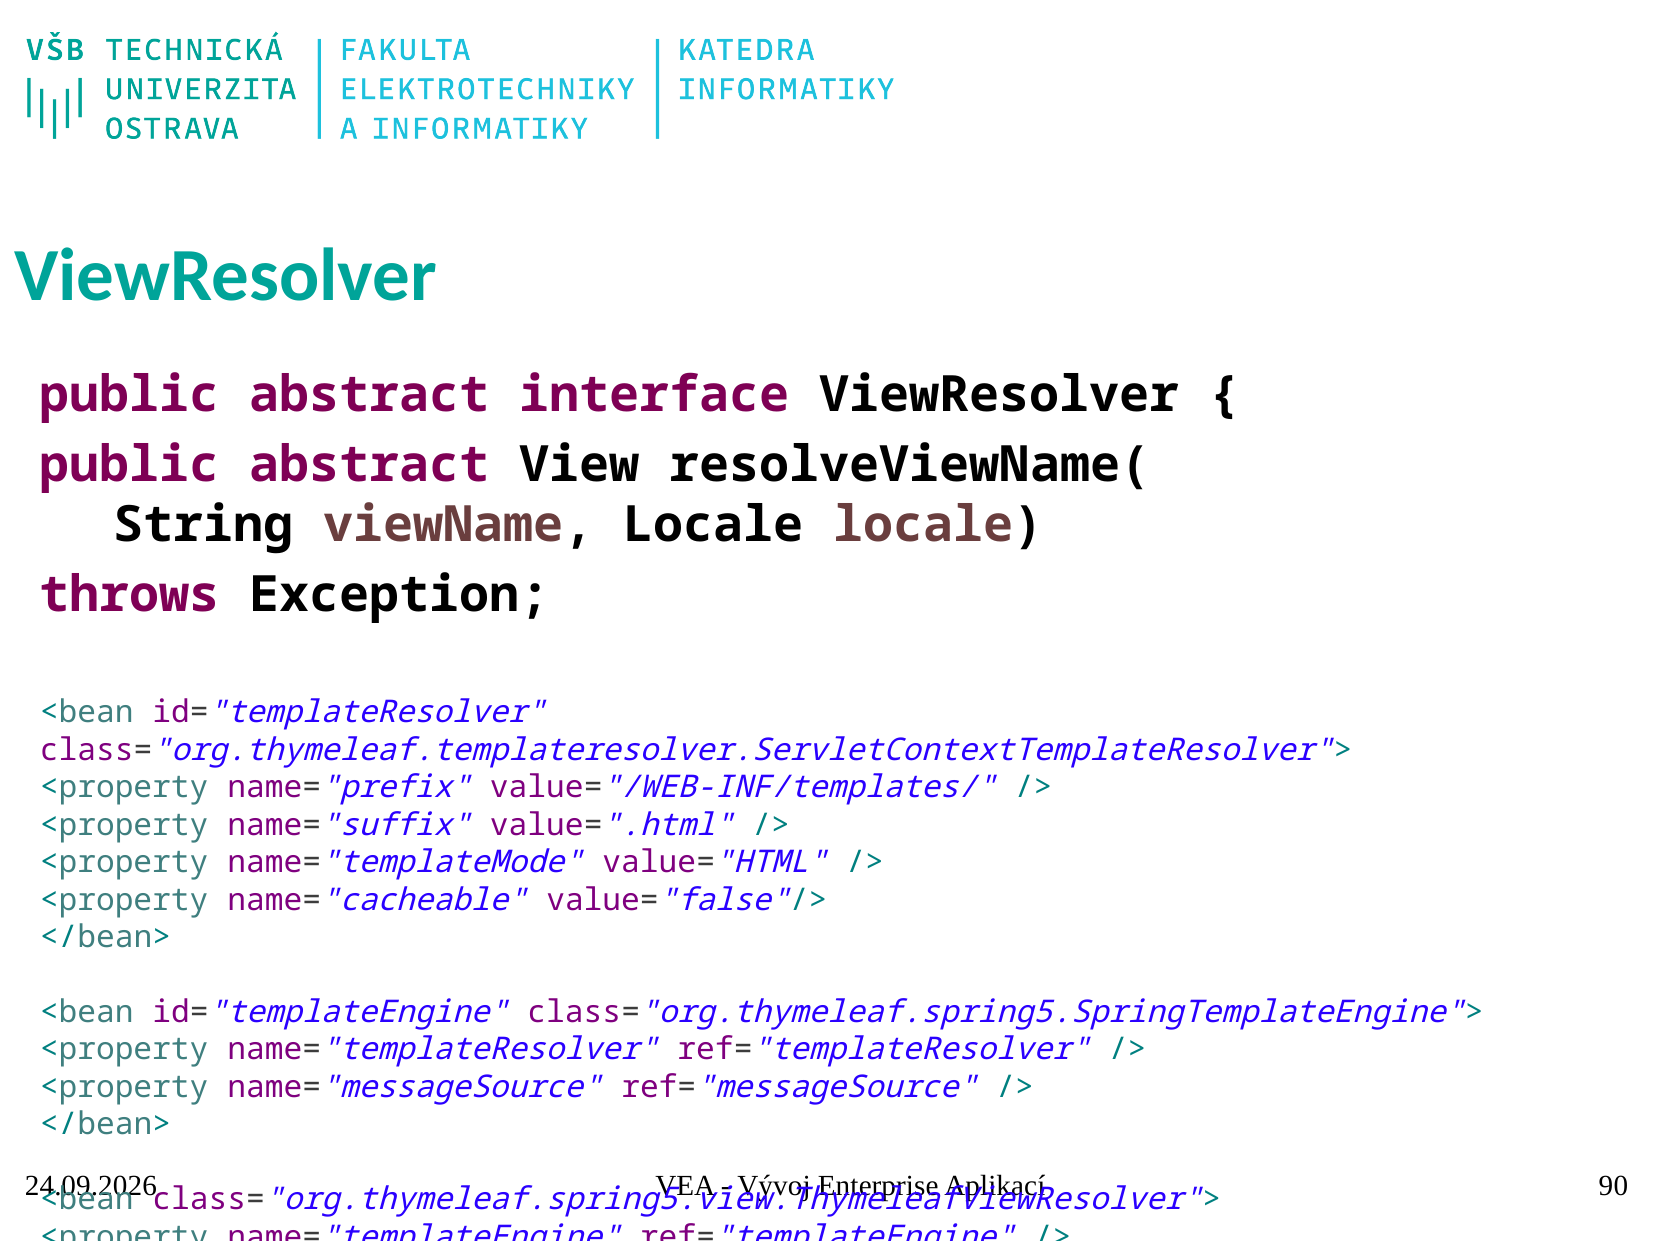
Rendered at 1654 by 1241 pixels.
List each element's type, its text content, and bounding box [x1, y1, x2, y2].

list public abstract interface ViewResolver { public abstract View resolveViewName( String viewName, Locale locale) throws Exception; <bean id="templateResolver" class="org.thymeleaf.templateresolver.ServletContextTemplateResolver"> <property name="prefix" value="/WEB-INF/templates/" /> <property name="suffix" value=".html" /> <property name="templateMode" value="HTML" /> <property name="cacheable" value="false"/> </bean> <bean id="templateEngine" class="org.thymeleaf.spring5.SpringTemplateEngine"> <property name="templateResolver" ref="templateResolver" /> <property name="messageSource" ref="messageSource" /> </bean> <bean class="org.thymeleaf.spring5.view.ThymeleafViewResolver"> <property name="templateEngine" ref="templateEngine" /> </bean> [24, 354, 1629, 1146]
picture [26, 31, 894, 139]
title ViewResolver [14, 165, 1619, 319]
